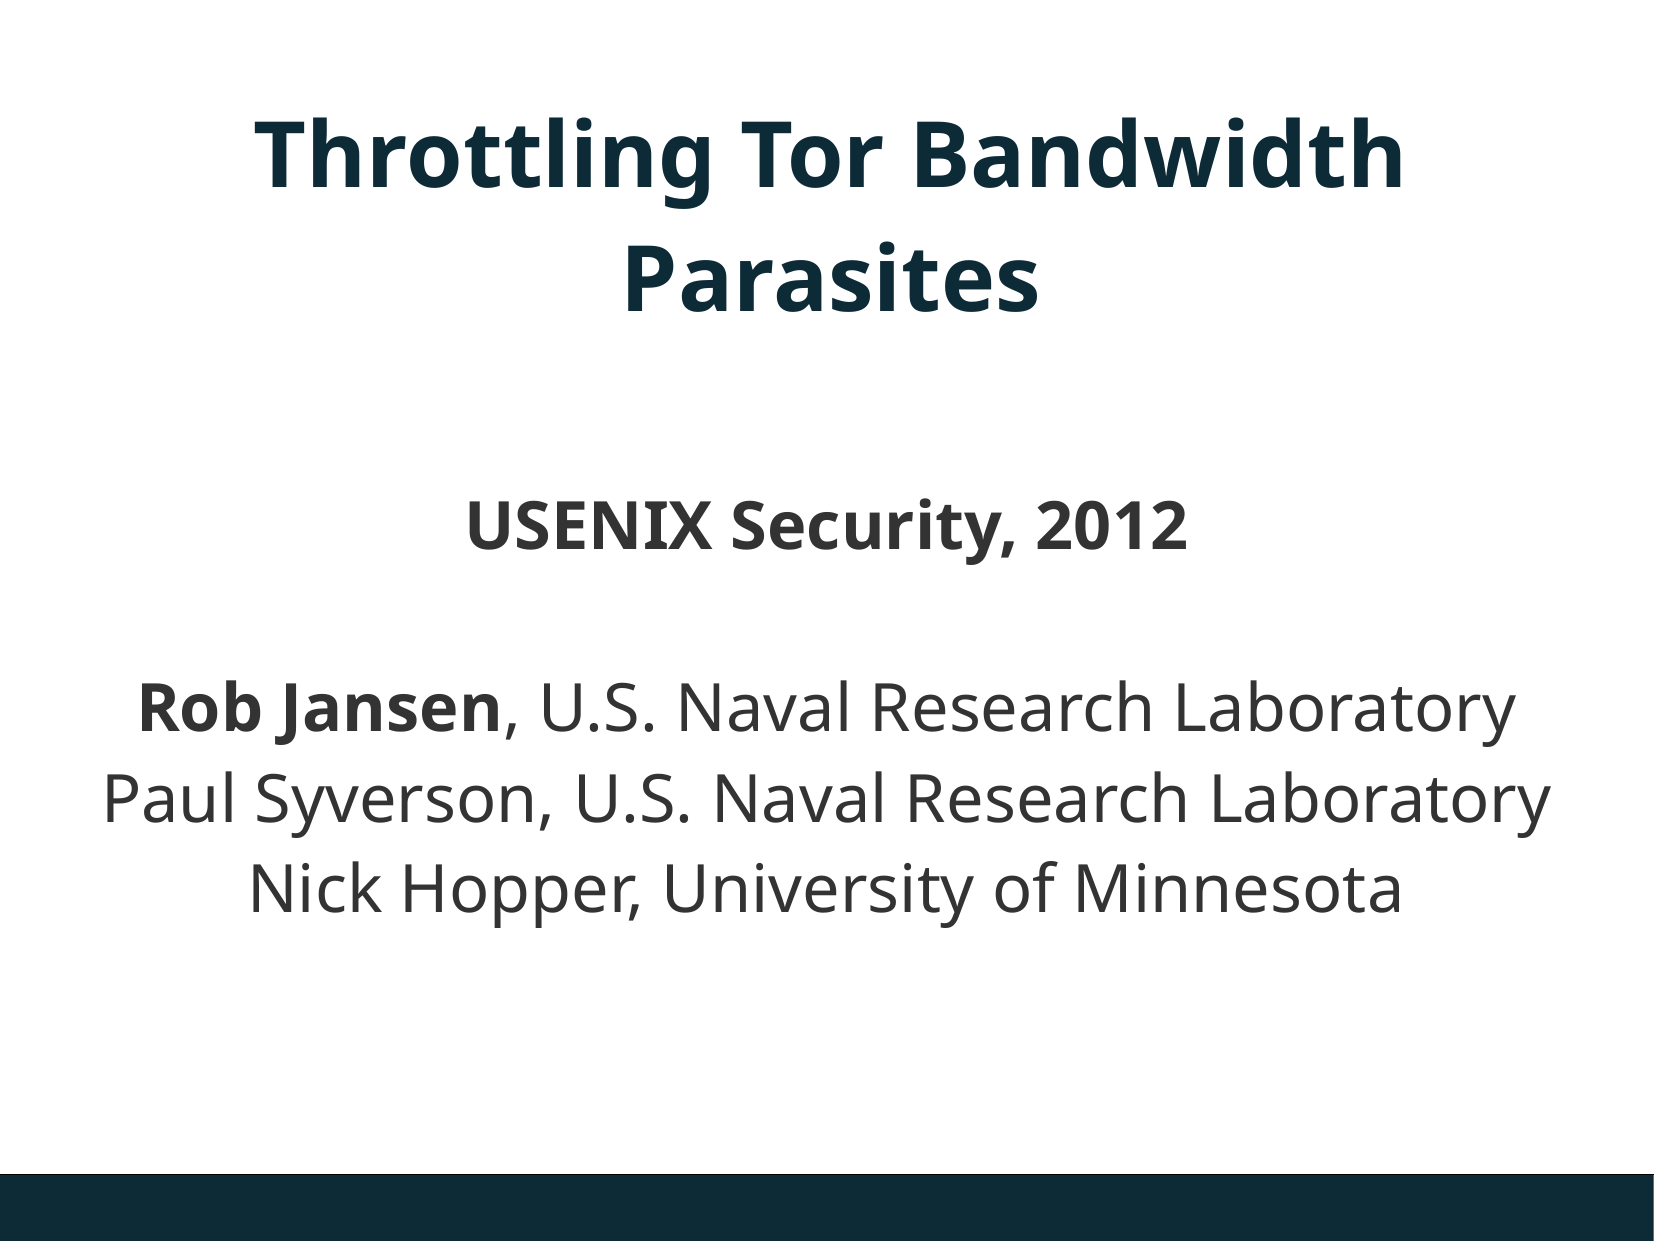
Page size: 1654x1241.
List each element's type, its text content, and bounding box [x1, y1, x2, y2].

title Throttling Tor Bandwidth Parasites [86, 107, 1575, 320]
subtitle USENIX Security, 2012 Rob Jansen, U.S. Naval Research Laboratory Paul Syverson, U.S. Naval Research Laboratory Nick Hopper, University of Minnesota [82, 296, 1571, 1115]
